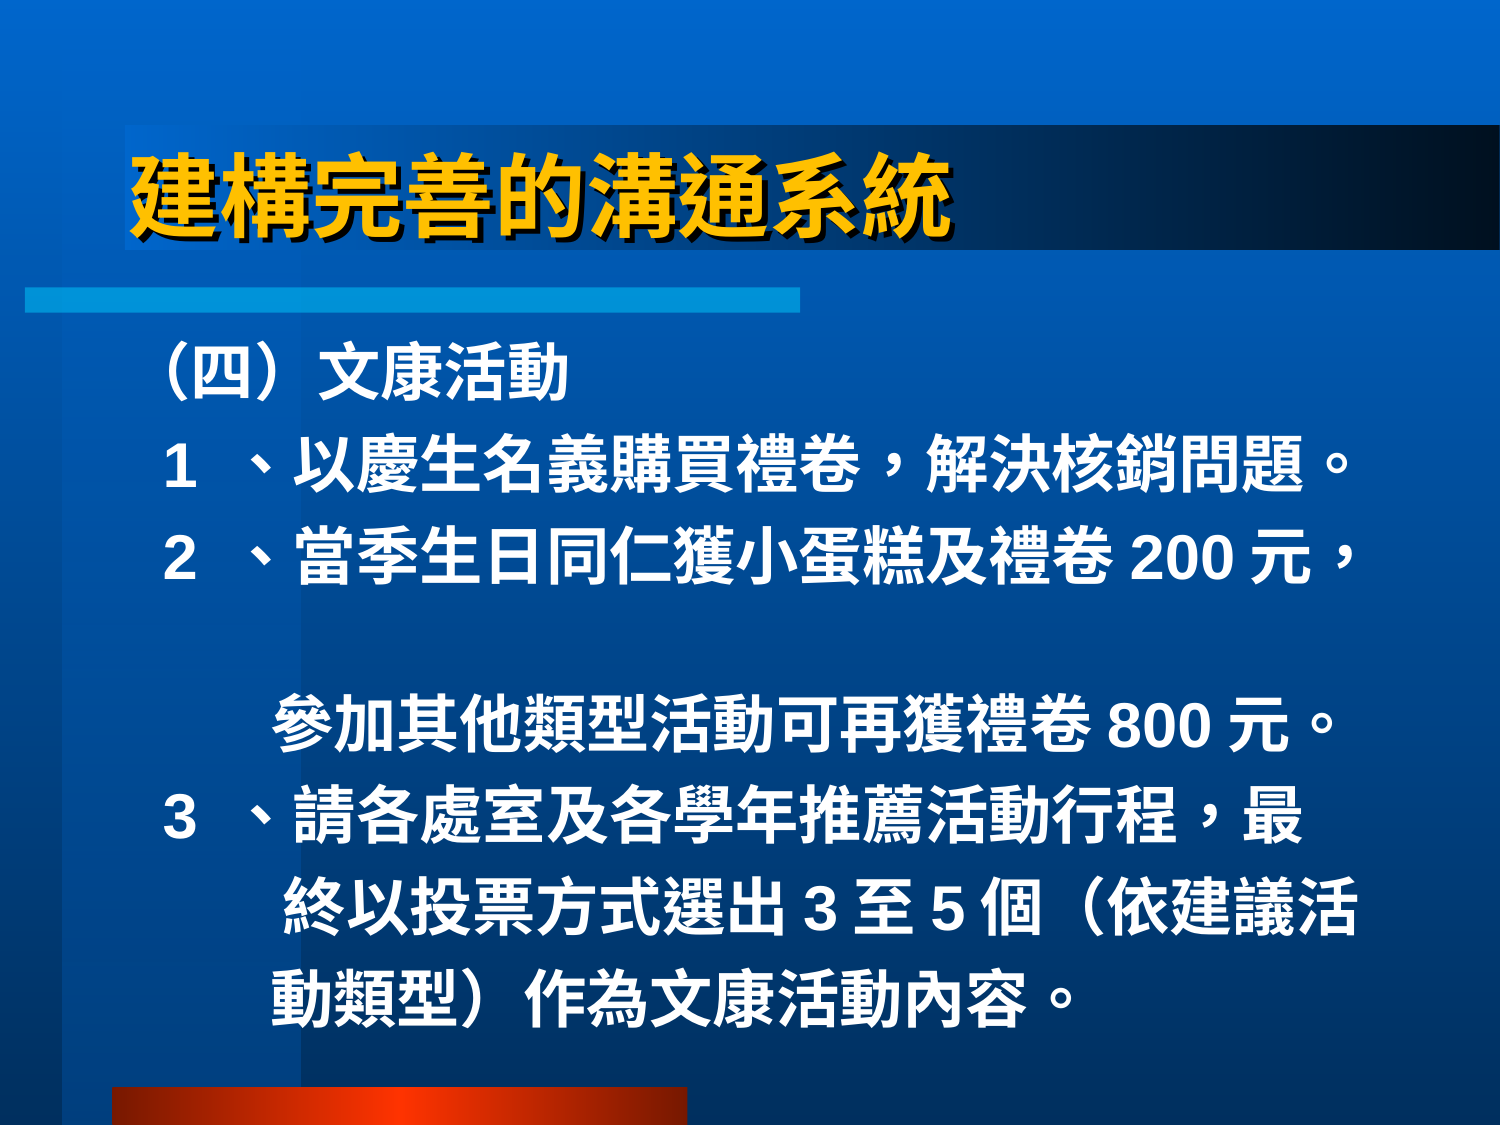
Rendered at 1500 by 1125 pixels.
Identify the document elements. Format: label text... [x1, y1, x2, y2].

title 建構完善的溝通系統 [112, 99, 1388, 288]
list （四）文康活動 1 、以慶生名義購買禮卷，解決核銷問題。 2 、當季生日同仁獲小蛋糕及禮卷200元， 參加其他類型活動可再獲禮卷800元。 3 、請各處室及各學年推薦活動行程，最 終以投票方式選出3至5個（依建議活 動類型）作為文康活動內容。 [112, 324, 1388, 1059]
